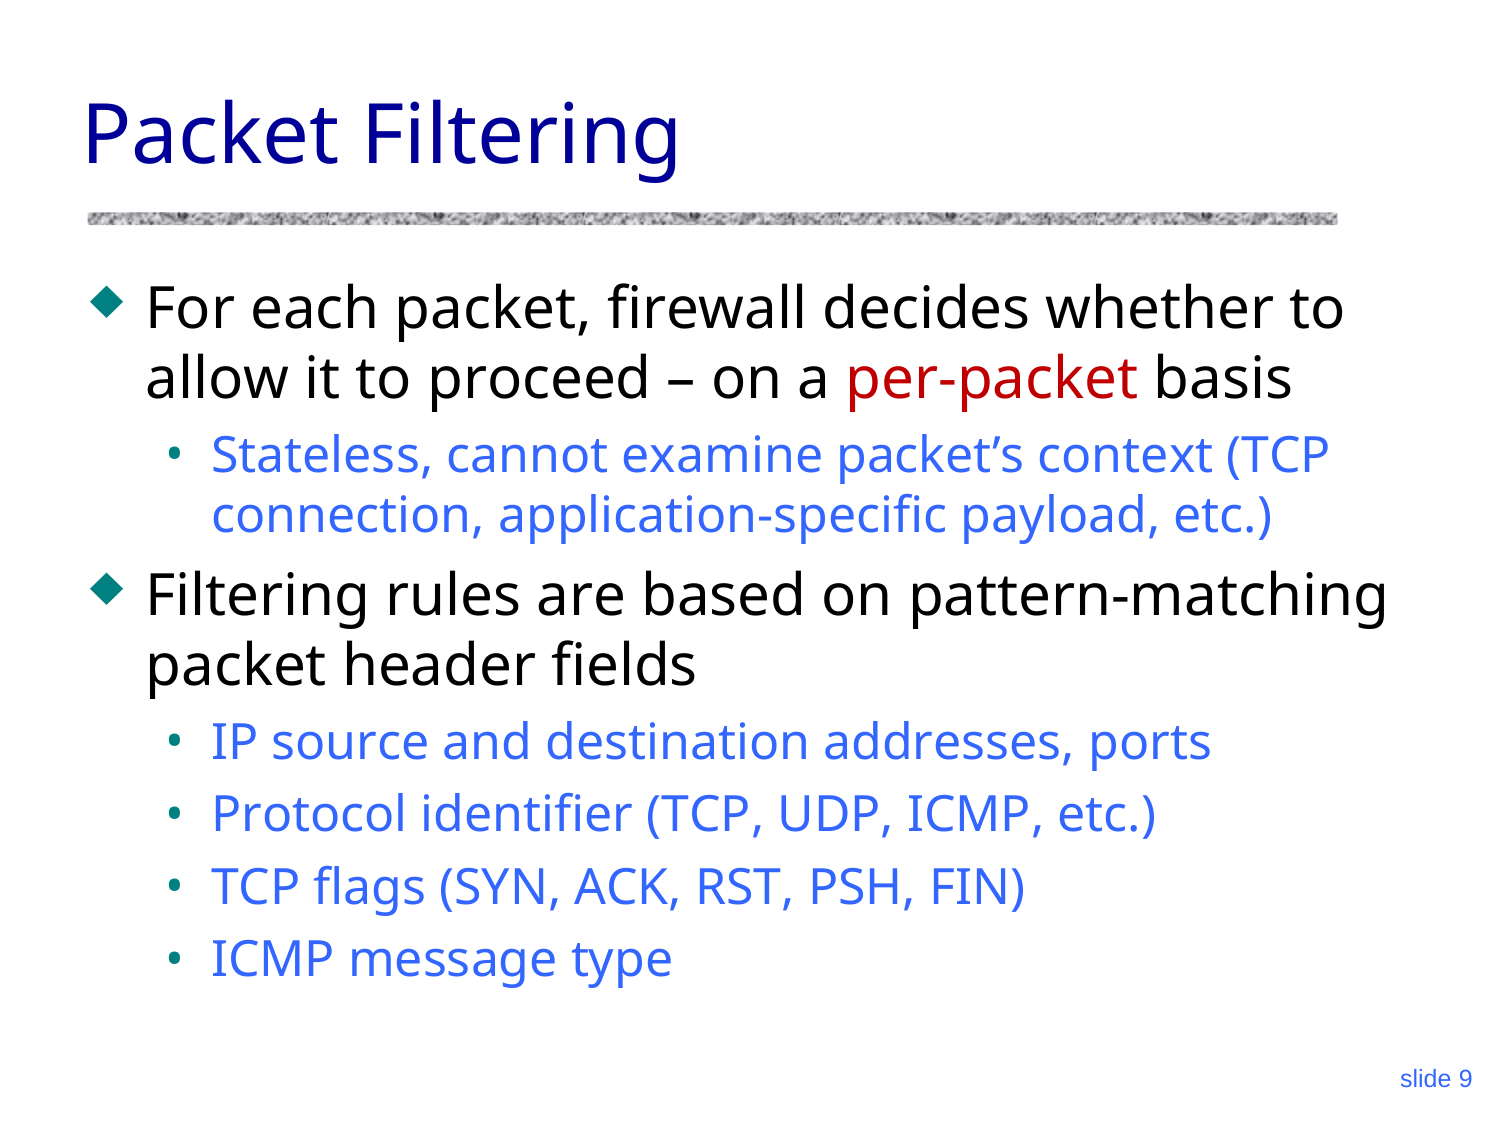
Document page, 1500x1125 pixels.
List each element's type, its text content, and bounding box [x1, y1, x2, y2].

text_box For each packet, firewall decides whether to allow it to proceed – on a per-packet basis Stateless, cannot examine packet’s context (TCP connection, application-specific payload, etc.) Filtering rules are based on pattern-matching packet header fields IP source and destination addresses, ports Protocol identifier (TCP, UDP, ICMP, etc.) TCP flags (SYN, ACK, RST, PSH, FIN) ICMP message type [74, 262, 1417, 1063]
text_box Packet Filtering [66, 37, 1342, 188]
picture [87, 212, 1338, 226]
text_box slide <number> [1174, 1025, 1488, 1101]
